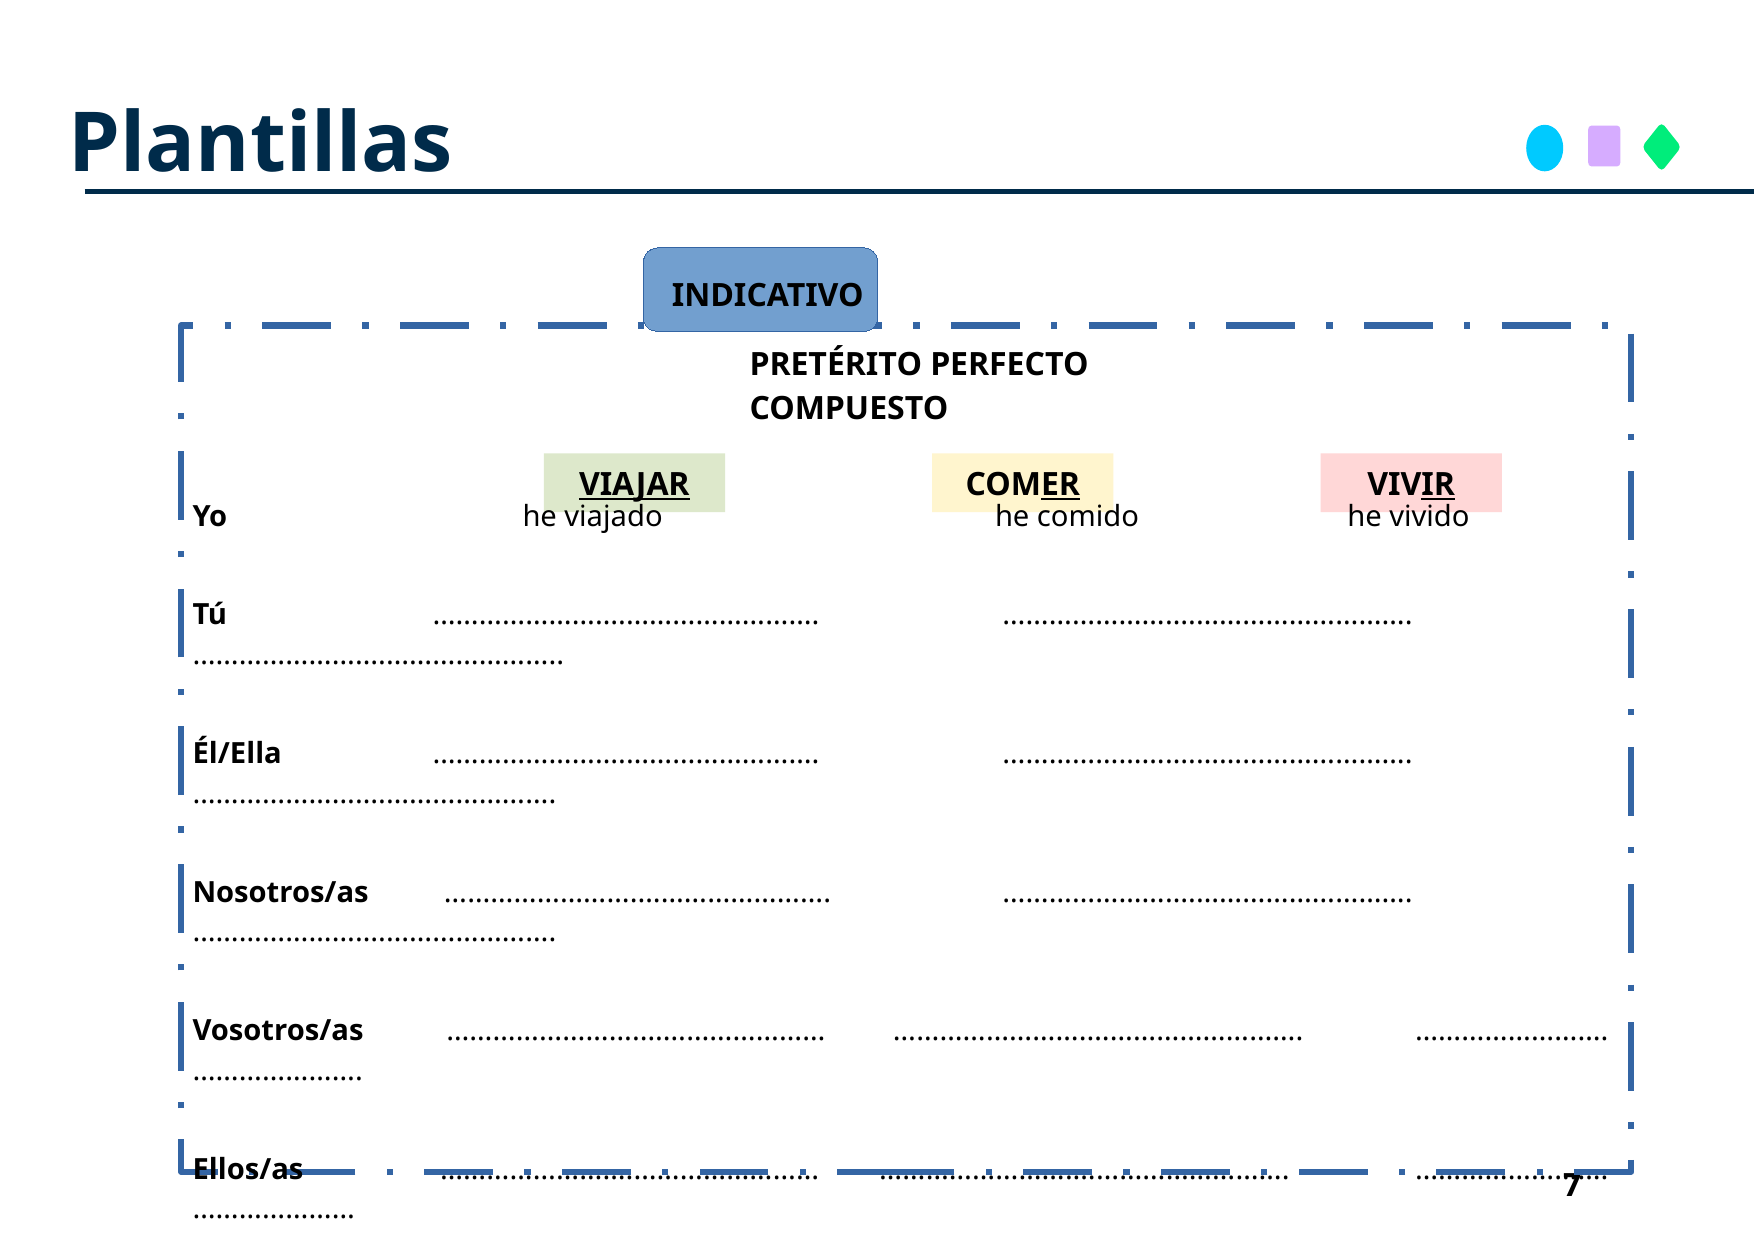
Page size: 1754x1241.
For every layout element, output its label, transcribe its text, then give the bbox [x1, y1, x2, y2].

text_box PRETÉRITO PERFECTO COMPUESTO [647, 339, 1192, 431]
text_box [645, 247, 876, 254]
text_box COMER [932, 455, 1114, 510]
text_box VIVIR [1320, 455, 1502, 510]
title Plantillas [68, 32, 1399, 196]
text_box INDICATIVO [621, 254, 915, 333]
text_box VIAJAR [543, 455, 726, 510]
text_box [181, 325, 1632, 1172]
text_box Yo he viajado he comido he vivido Tú …………………….……………………. …………………….………………………. …………………….………………….. Él/Ella …………………….……………………. …………………….………………………. …………………….…………………. Nosotros/as …………………….……………………. …………………….………………………. …………………….…………………. Vosotros/as …………………….…………………… …………………….………………………. …………………….…………………. Ellos/as …………………….…………………… …………………….………………………. …………………….………………… [177, 550, 1625, 1172]
